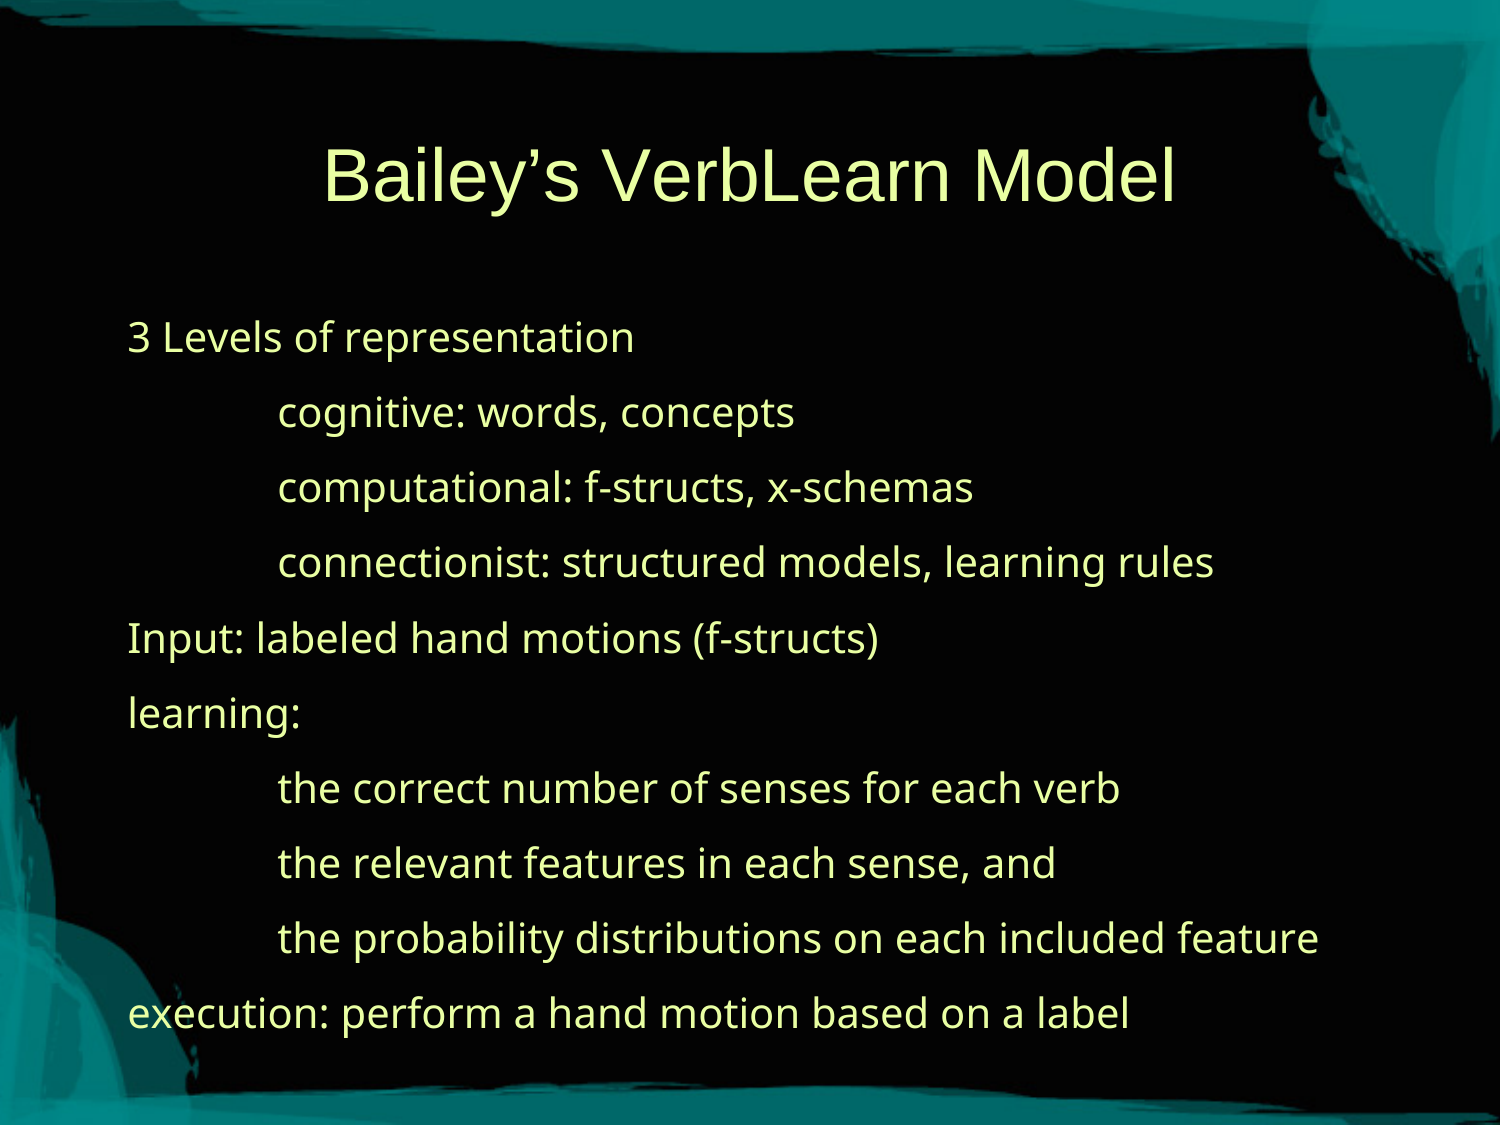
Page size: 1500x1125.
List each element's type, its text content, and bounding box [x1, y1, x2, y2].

title Bailey’s VerbLearn Model [112, 87, 1388, 263]
picture [0, 0, 1500, 1125]
list 3 Levels of representation cognitive: words, concepts computational: f-structs, x-schemas connectionist: structured models, learning rules Input: labeled hand motions (f-structs) learning: the correct number of senses for each verb the relevant features in each sense, and the probability distributions on each included feature execution: perform a hand motion based on a label [112, 299, 1388, 1000]
